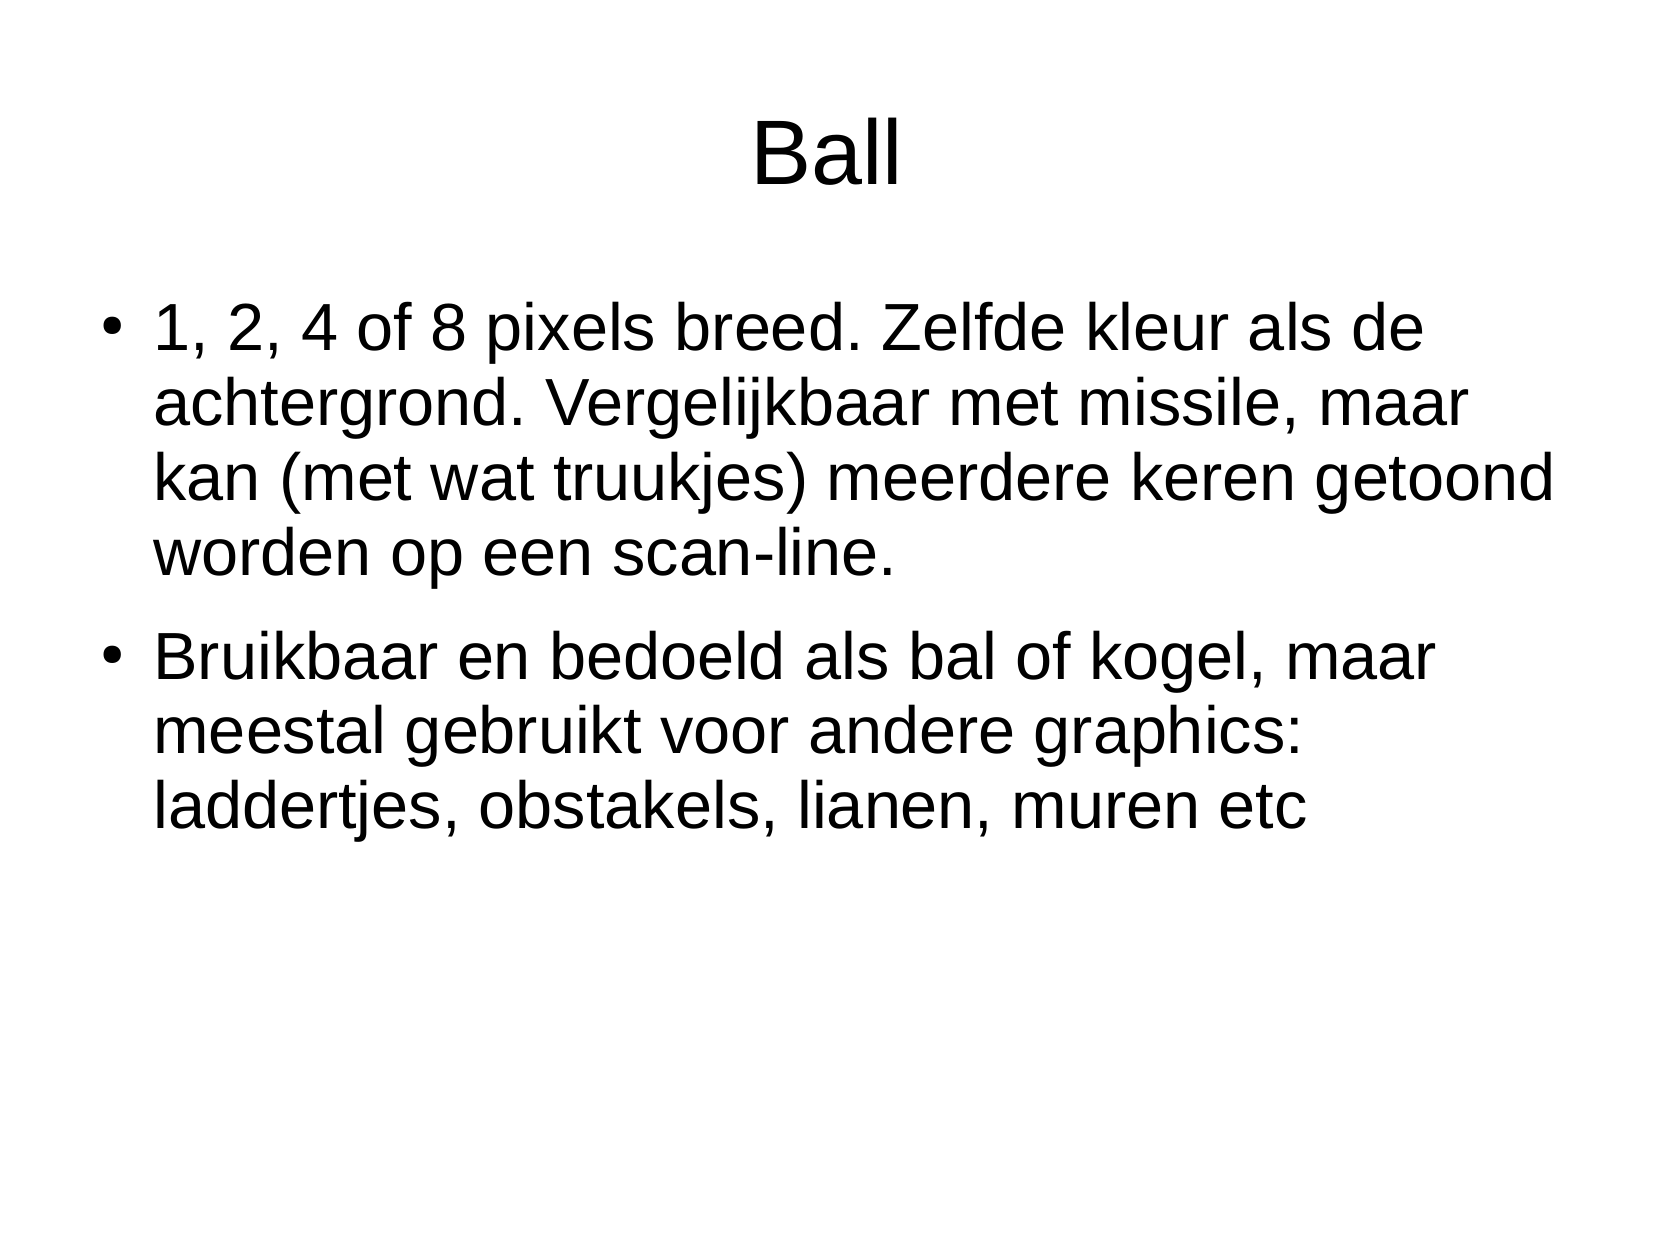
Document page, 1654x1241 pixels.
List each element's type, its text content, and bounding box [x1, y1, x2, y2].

title Ball [82, 49, 1571, 257]
list 1, 2, 4 of 8 pixels breed. Zelfde kleur als de achtergrond. Vergelijkbaar met missile, maar kan (met wat truukjes) meerdere keren getoond worden op een scan-line. Bruikbaar en bedoeld als bal of kogel, maar meestal gebruikt voor andere graphics: laddertjes, obstakels, lianen, muren etc [82, 290, 1571, 1010]
